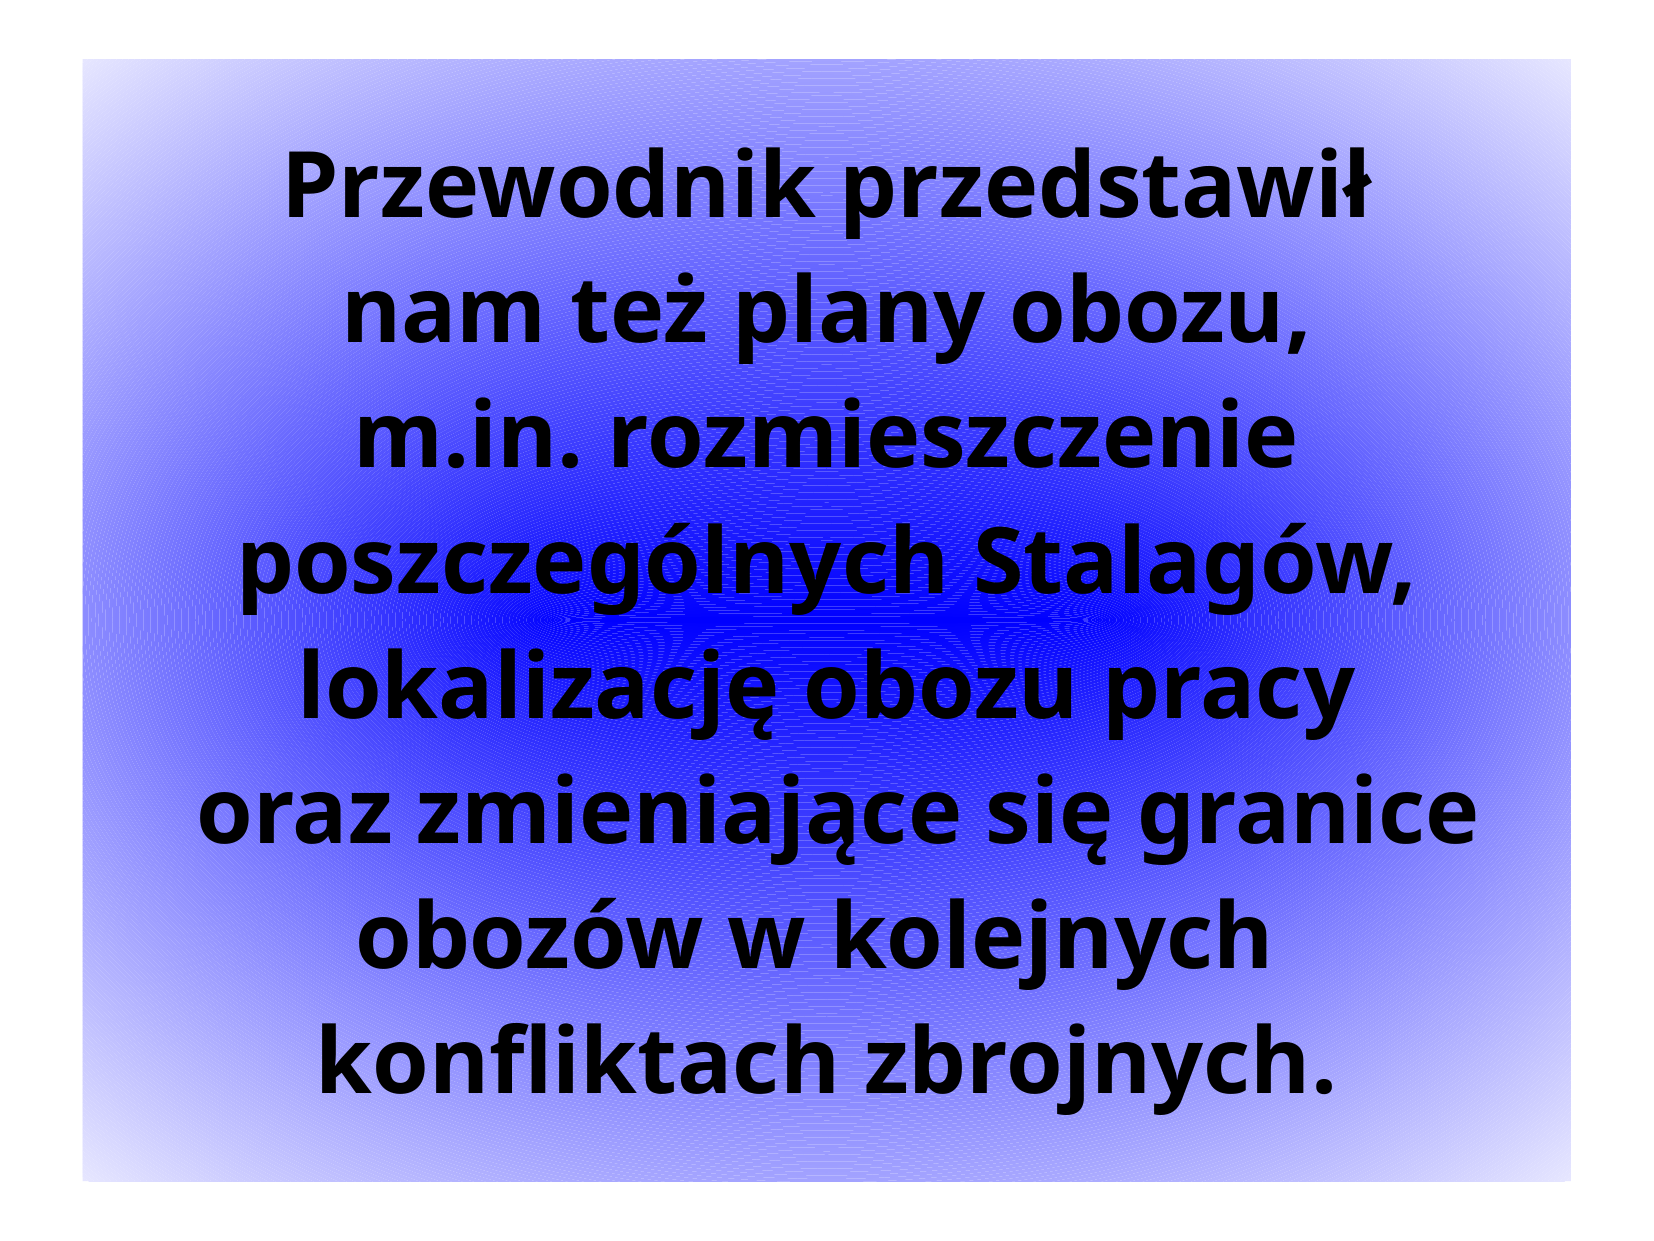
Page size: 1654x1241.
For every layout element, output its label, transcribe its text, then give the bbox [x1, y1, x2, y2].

title Przewodnik przedstawił nam też plany obozu, m.in. rozmieszczenie poszczególnych Stalagów, lokalizację obozu pracy oraz zmieniające się granice obozów w kolejnych konfliktach zbrojnych. [82, 59, 1571, 1182]
